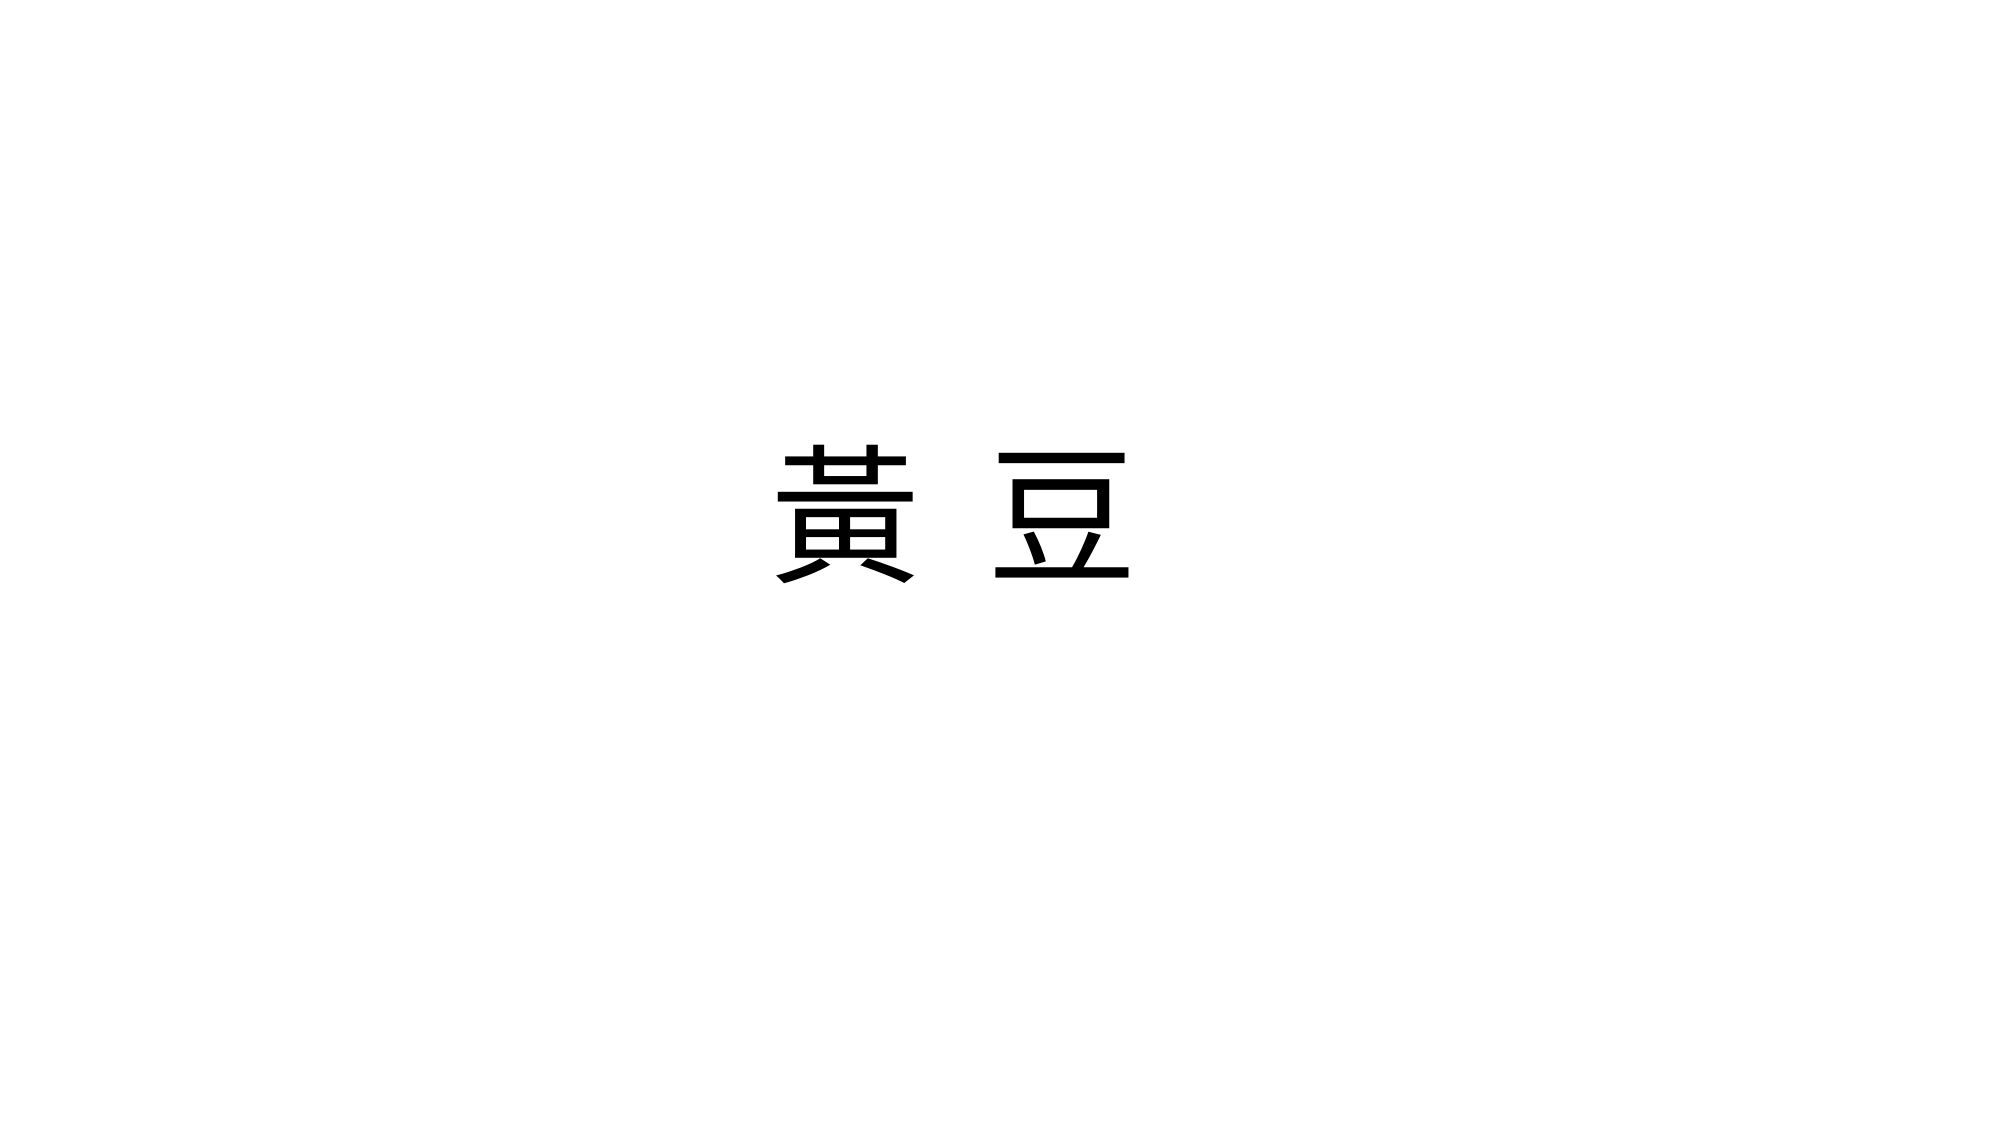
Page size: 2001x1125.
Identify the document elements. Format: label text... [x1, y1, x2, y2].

text_box 黃 豆 [755, 413, 1214, 611]
